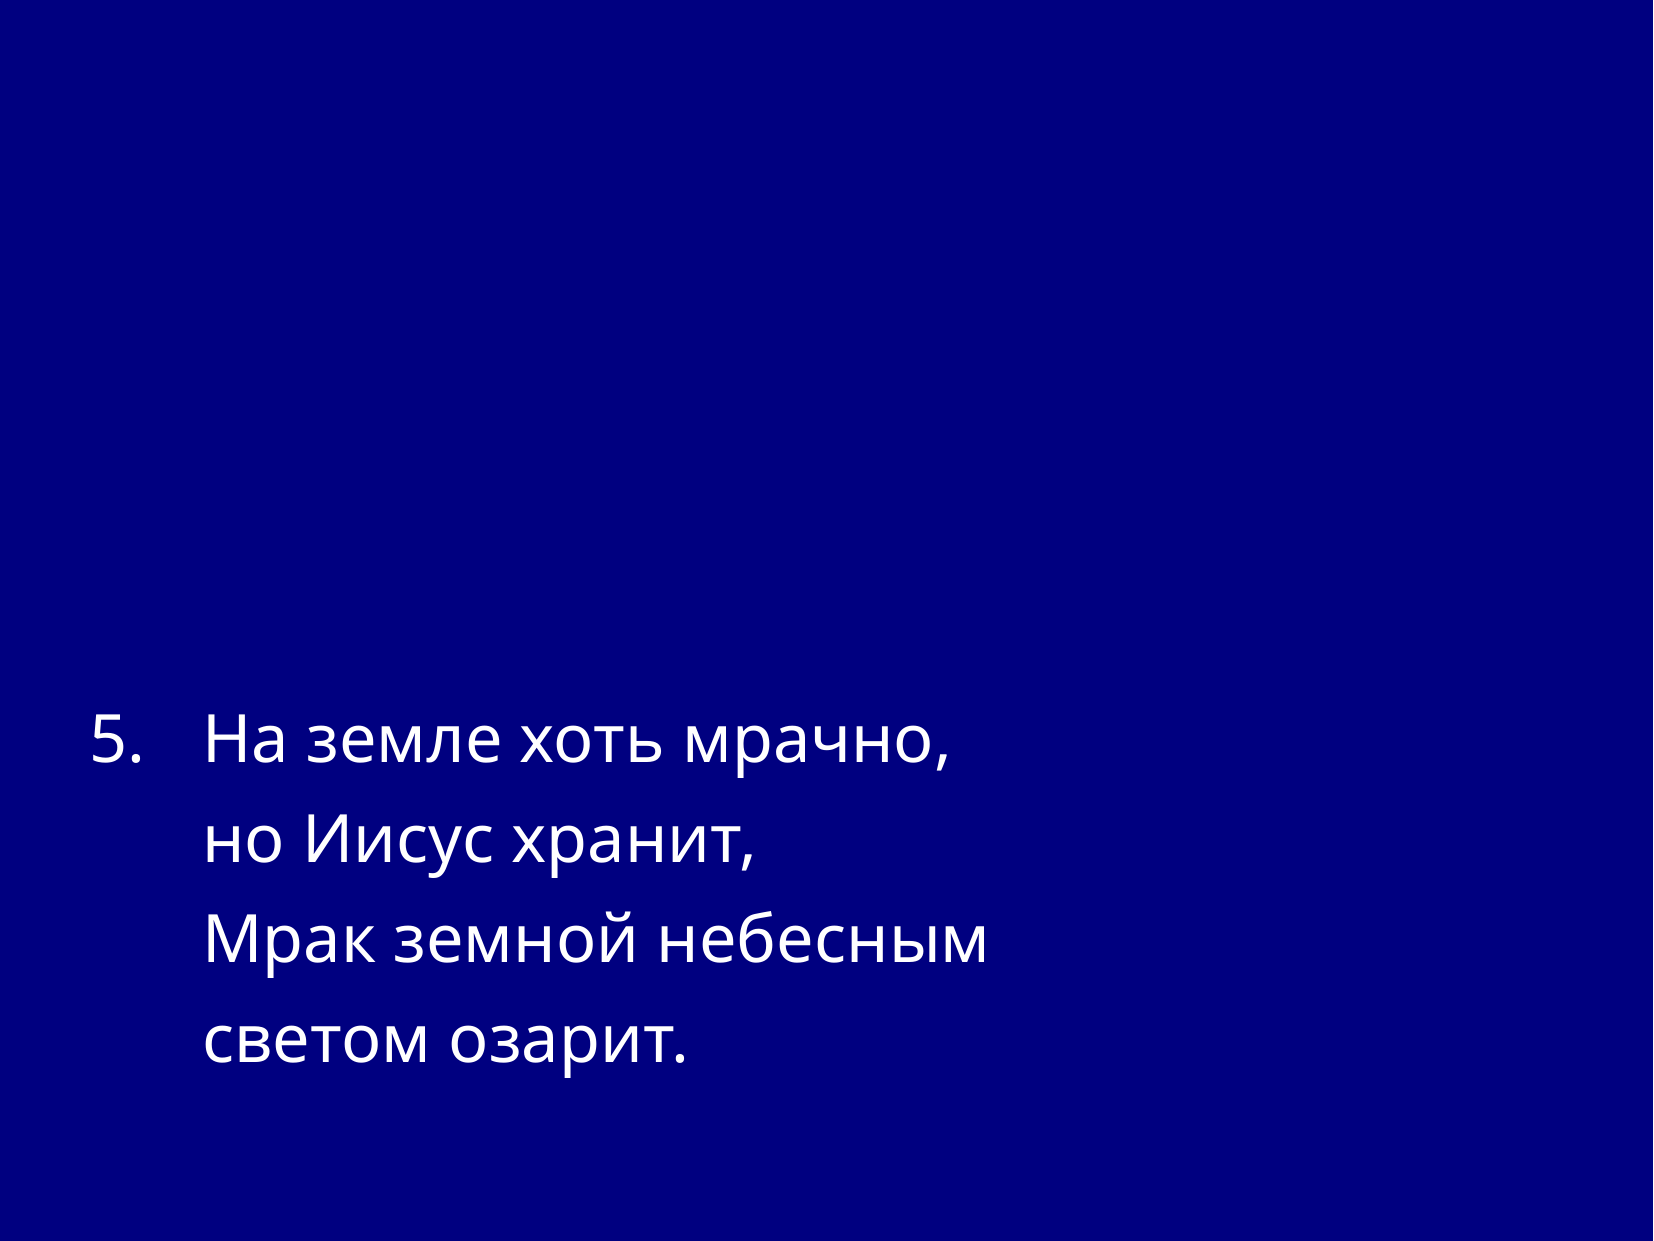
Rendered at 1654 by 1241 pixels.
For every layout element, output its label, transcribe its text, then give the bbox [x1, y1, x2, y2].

text_box 5. На земле хоть мрачно, но Иисус хранит, Мрак земной небесным светом озарит. [75, 675, 1576, 1163]
